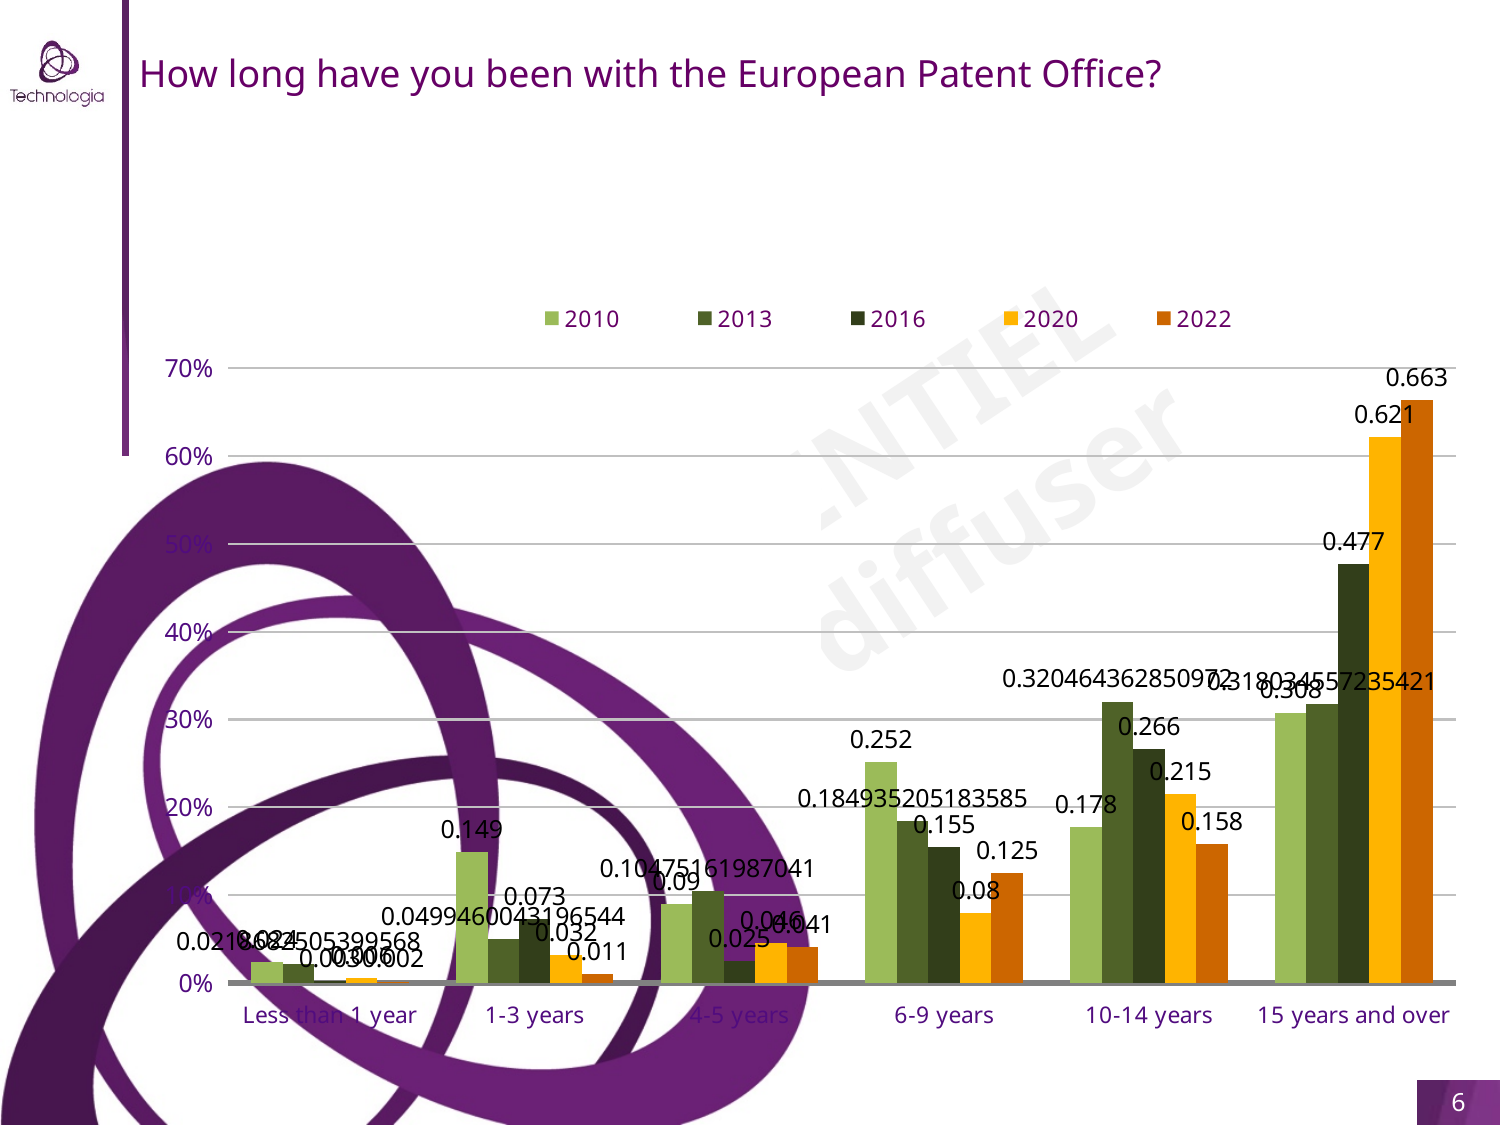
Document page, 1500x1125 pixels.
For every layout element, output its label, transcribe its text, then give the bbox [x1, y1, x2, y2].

chart [123, 215, 1460, 1083]
picture [0, 33, 113, 114]
title How long have you been with the European Patent Office? [123, 42, 1282, 185]
picture [1417, 1080, 1500, 1125]
picture [0, 0, 821, 1125]
